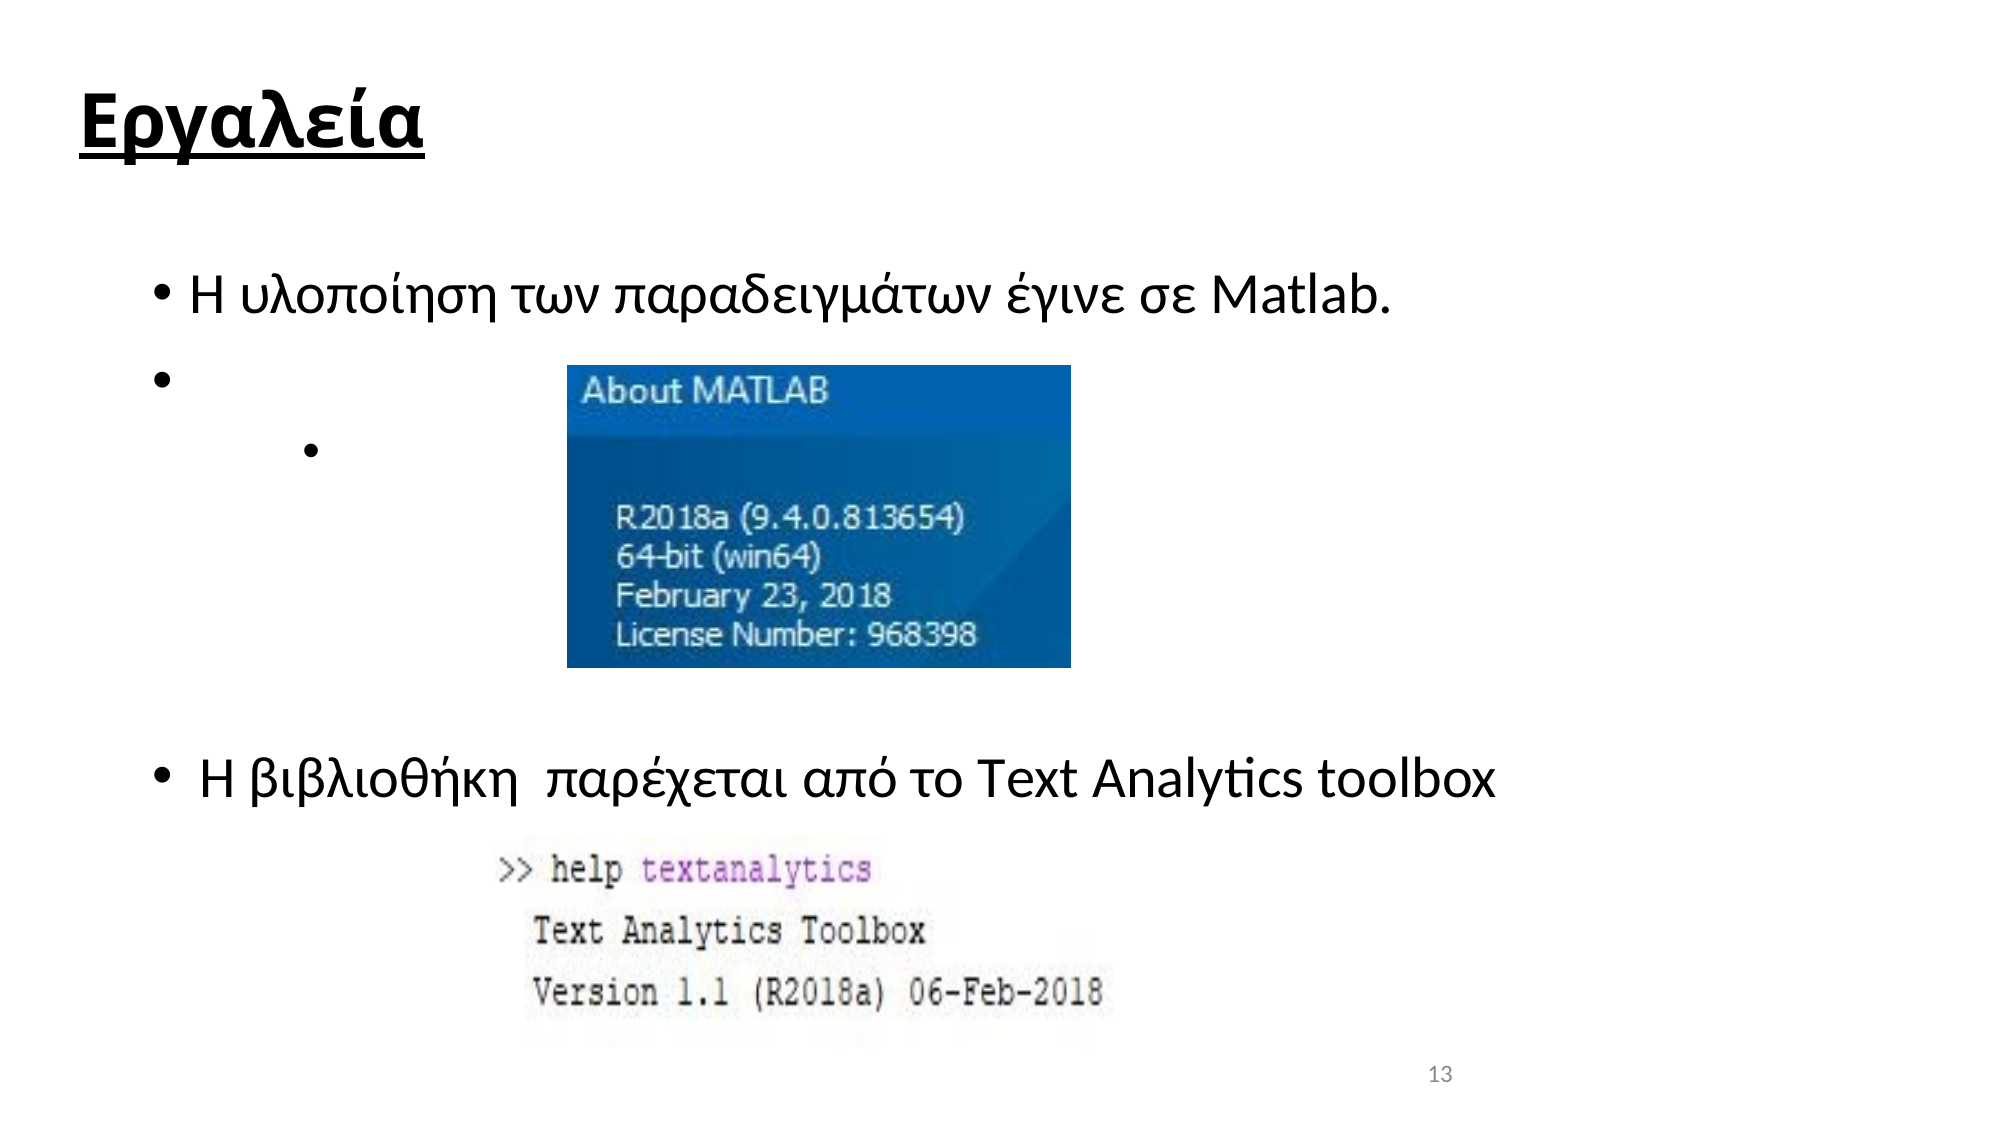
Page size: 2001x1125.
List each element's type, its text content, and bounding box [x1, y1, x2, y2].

title Εργαλεία [64, 48, 495, 199]
picture [567, 365, 1071, 668]
text_box Η βιβλιοθήκη παρέχεται από το Text Analytics toolbox [137, 731, 1943, 818]
text_box [1412, 1042, 1863, 1103]
picture [494, 835, 1145, 1054]
list Η υλοποίηση των παραδειγμάτων έγινε σε Matlab. [137, 255, 1429, 347]
